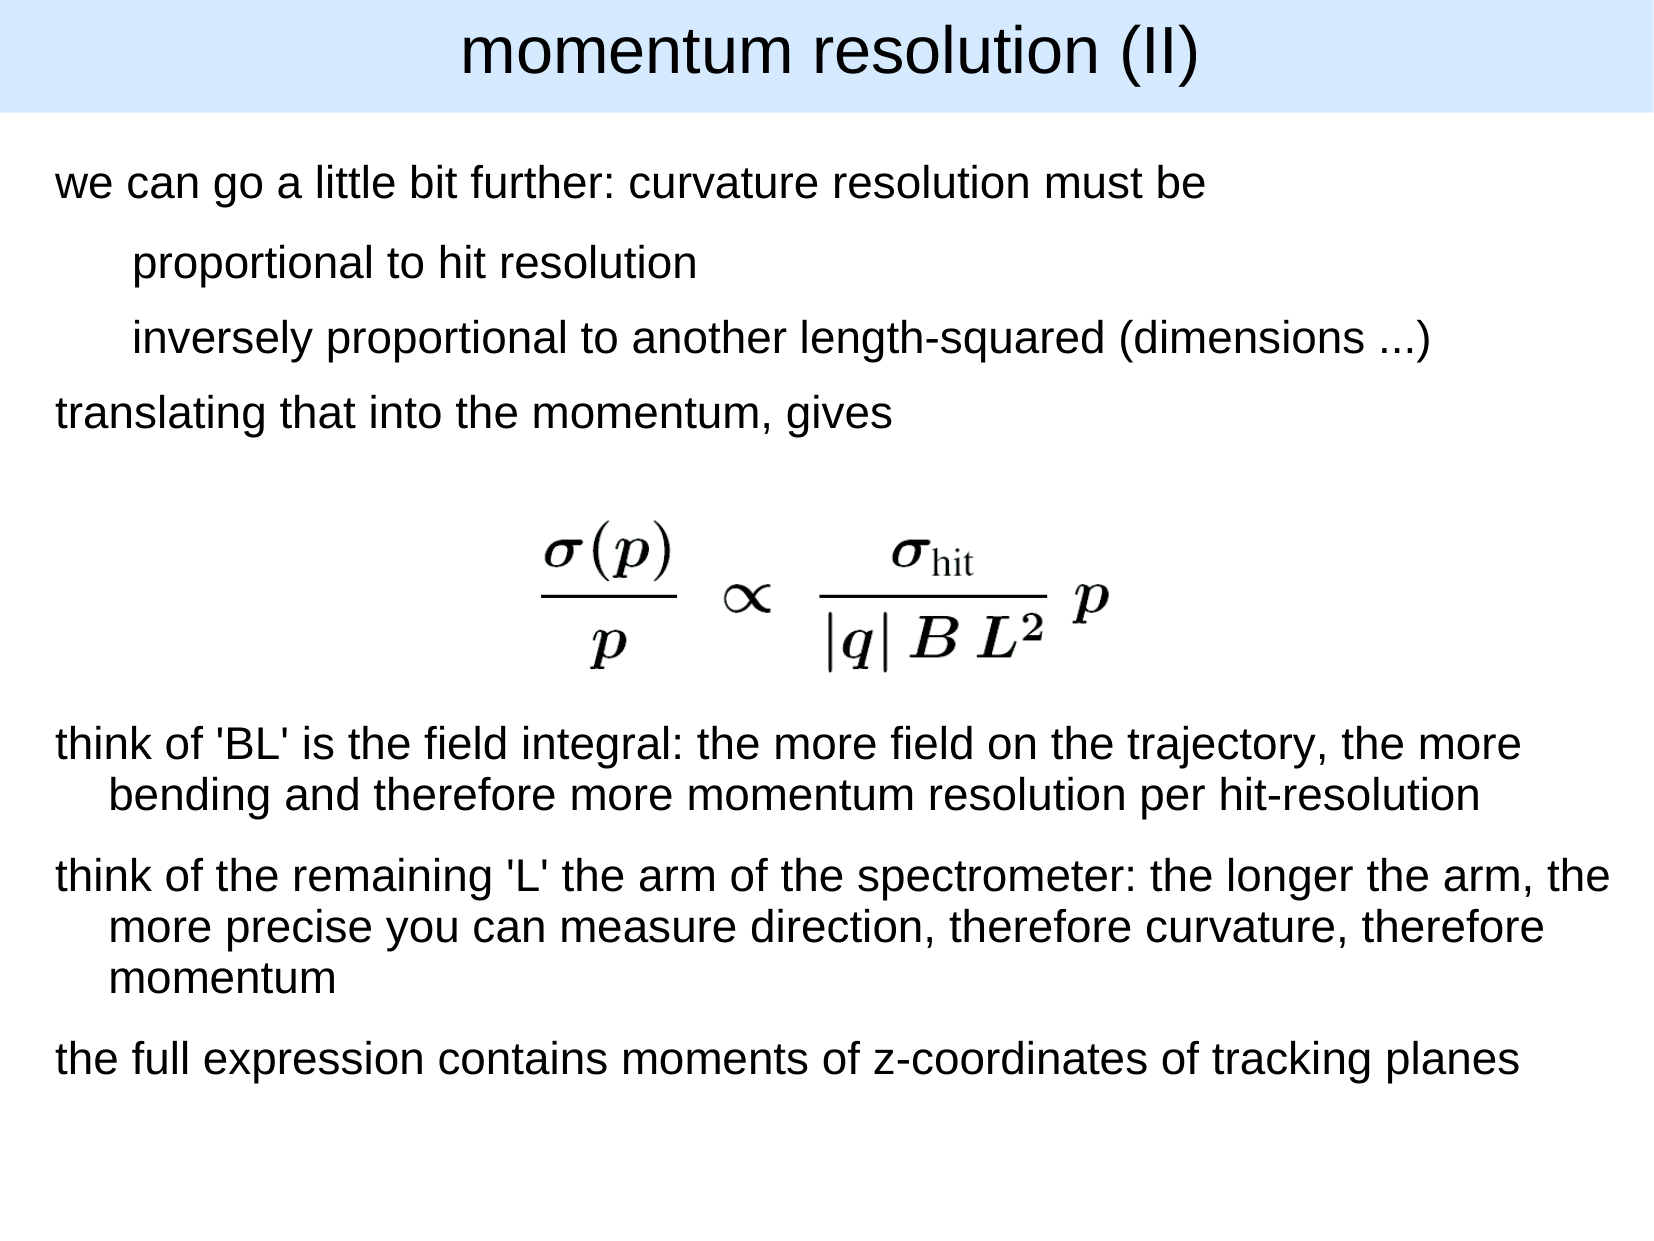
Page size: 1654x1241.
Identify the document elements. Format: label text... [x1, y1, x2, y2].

picture [526, 511, 1127, 686]
title momentum resolution (II) [86, 0, 1576, 101]
list think of 'BL' is the field integral: the more field on the trajectory, the more bending and therefore more momentum resolution per hit-resolution think of the remaining 'L' the arm of the spectrometer: the longer the arm, the more precise you can measure direction, therefore curvature, therefore momentum the full expression contains moments of z-coordinates of tracking planes [37, 717, 1613, 1185]
list we can go a little bit further: curvature resolution must be proportional to hit resolution inversely proportional to another length-squared (dimensions ...) translating that into the momentum, gives [37, 156, 1613, 526]
